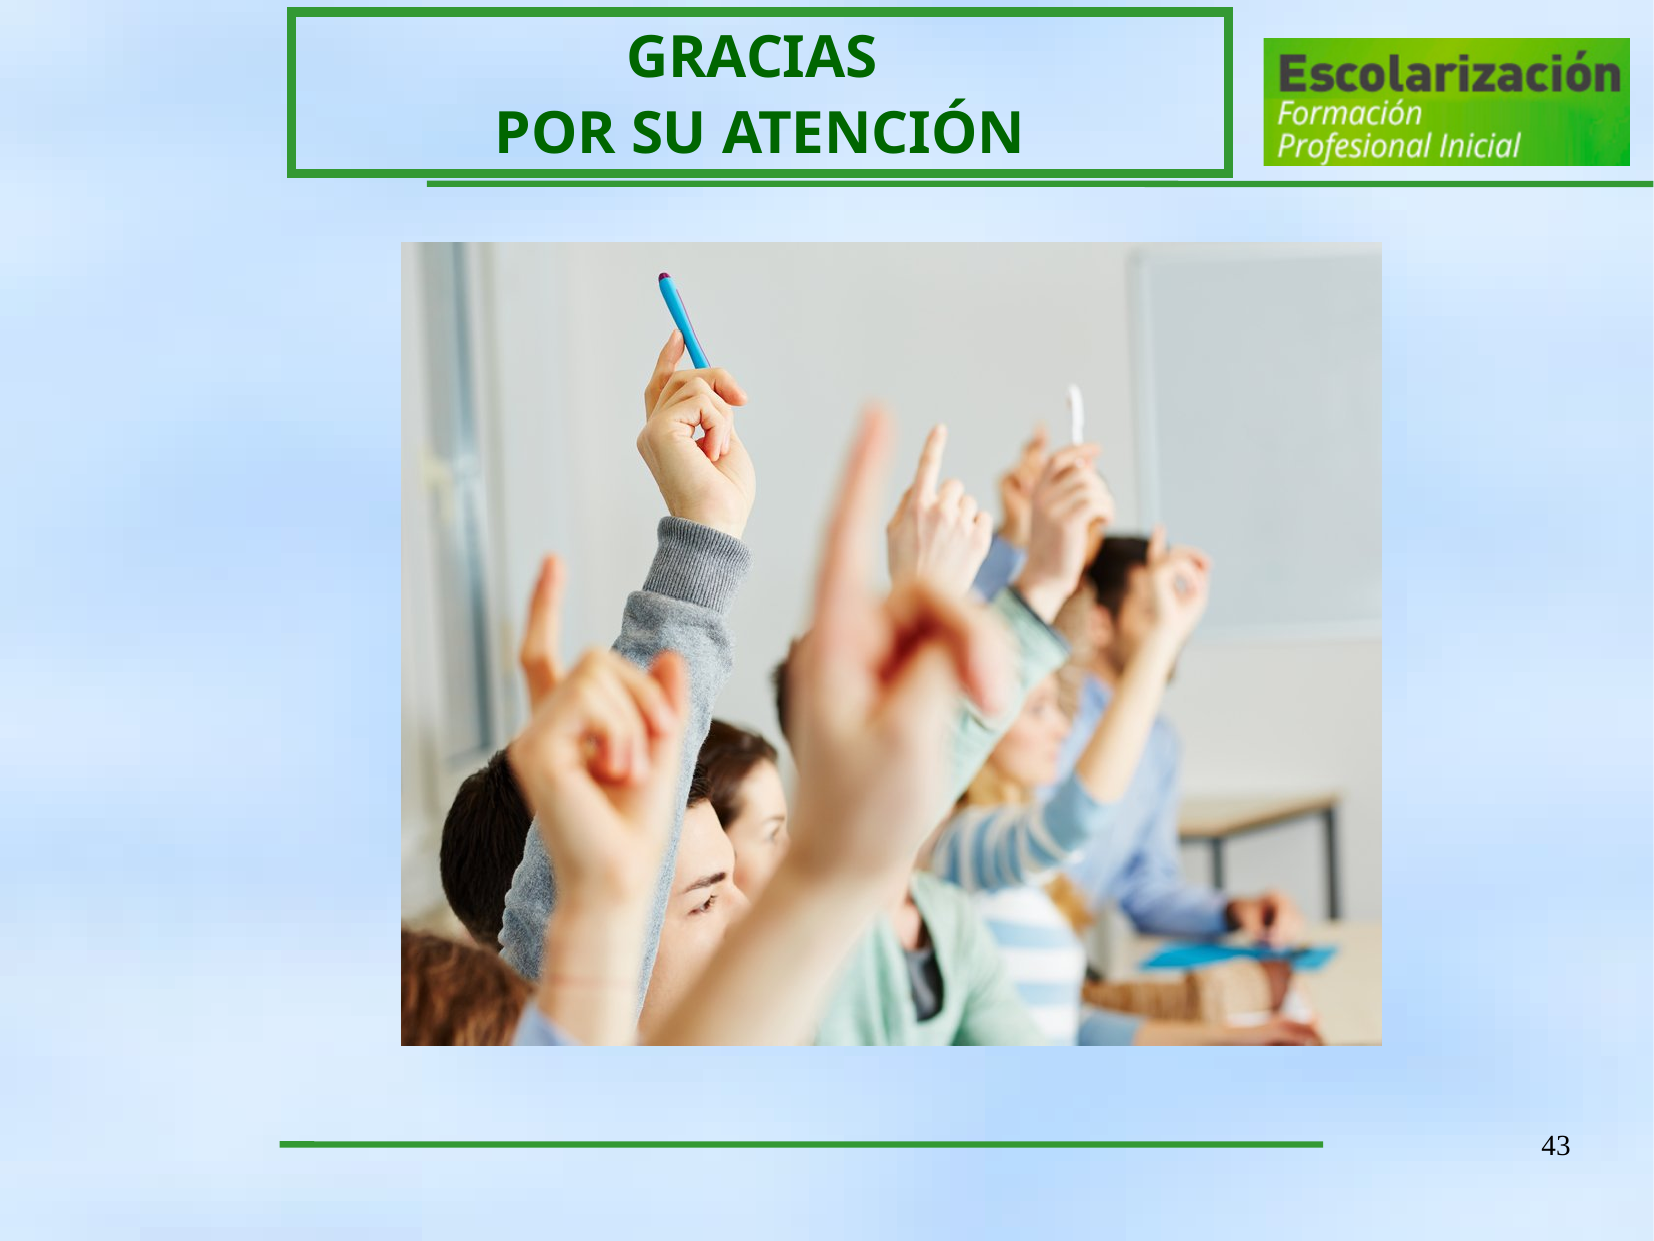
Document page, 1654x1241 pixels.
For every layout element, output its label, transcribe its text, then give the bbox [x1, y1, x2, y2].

text_box GRACIAS POR SU ATENCIÓN [291, 11, 1229, 174]
picture [0, 0, 1654, 1241]
